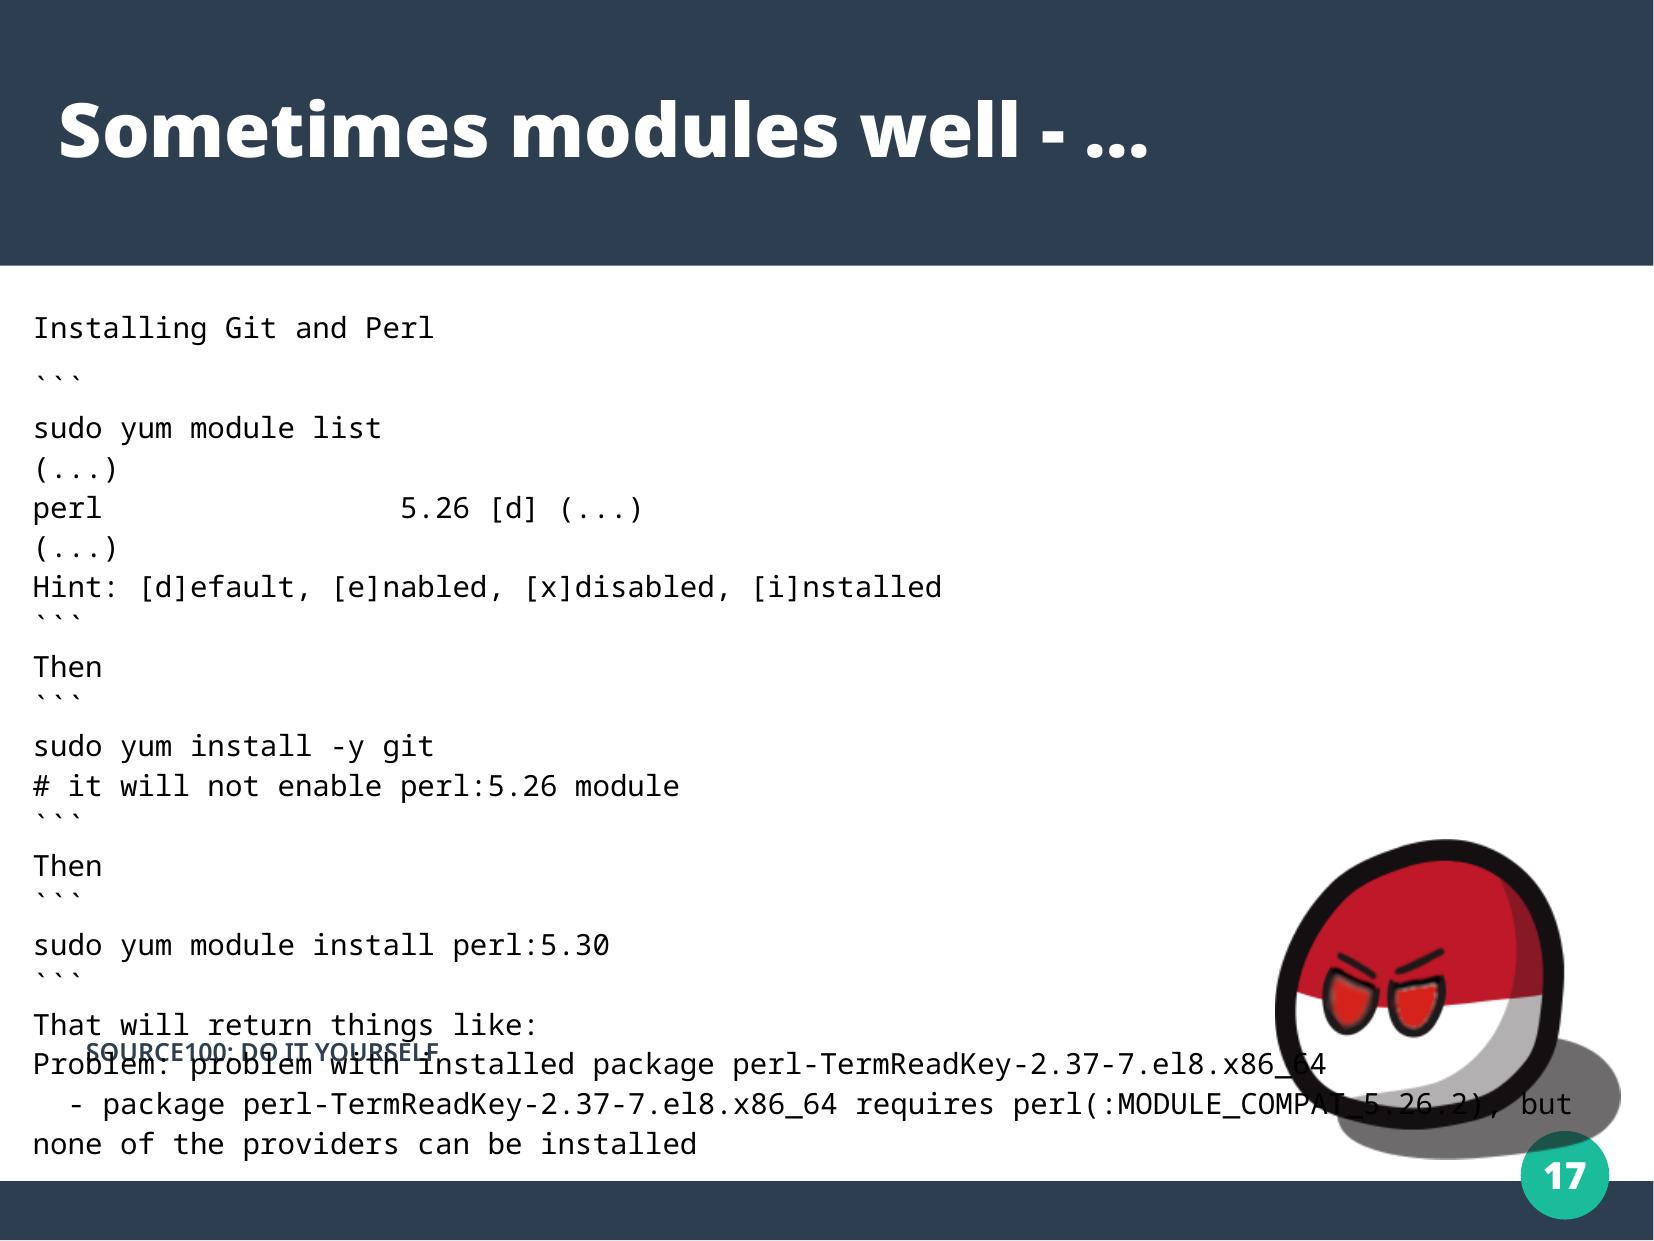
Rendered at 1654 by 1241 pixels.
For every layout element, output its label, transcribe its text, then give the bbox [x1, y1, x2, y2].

text_box Installing Git and Perl ``` sudo yum module list (...) perl 5.26 [d] (...) (...) Hint: [d]efault, [e]nabled, [x]disabled, [i]nstalled ``` Then ``` sudo yum install -y git # it will not enable perl:5.26 module ``` Then ``` sudo yum module install perl:5.30 ``` That will return things like: Problem: problem with installed package perl-TermReadKey-2.37-7.el8.x86_64 - package perl-TermReadKey-2.37-7.el8.x86_64 requires perl(:MODULE_COMPAT_5.26.2), but none of the providers can be installed [17, 300, 1636, 980]
picture [1275, 980, 1621, 1160]
title Sometimes modules well - ... [59, 49, 1595, 207]
list SOURCE100: DO IT YOURSELF [15, 1035, 1246, 1219]
